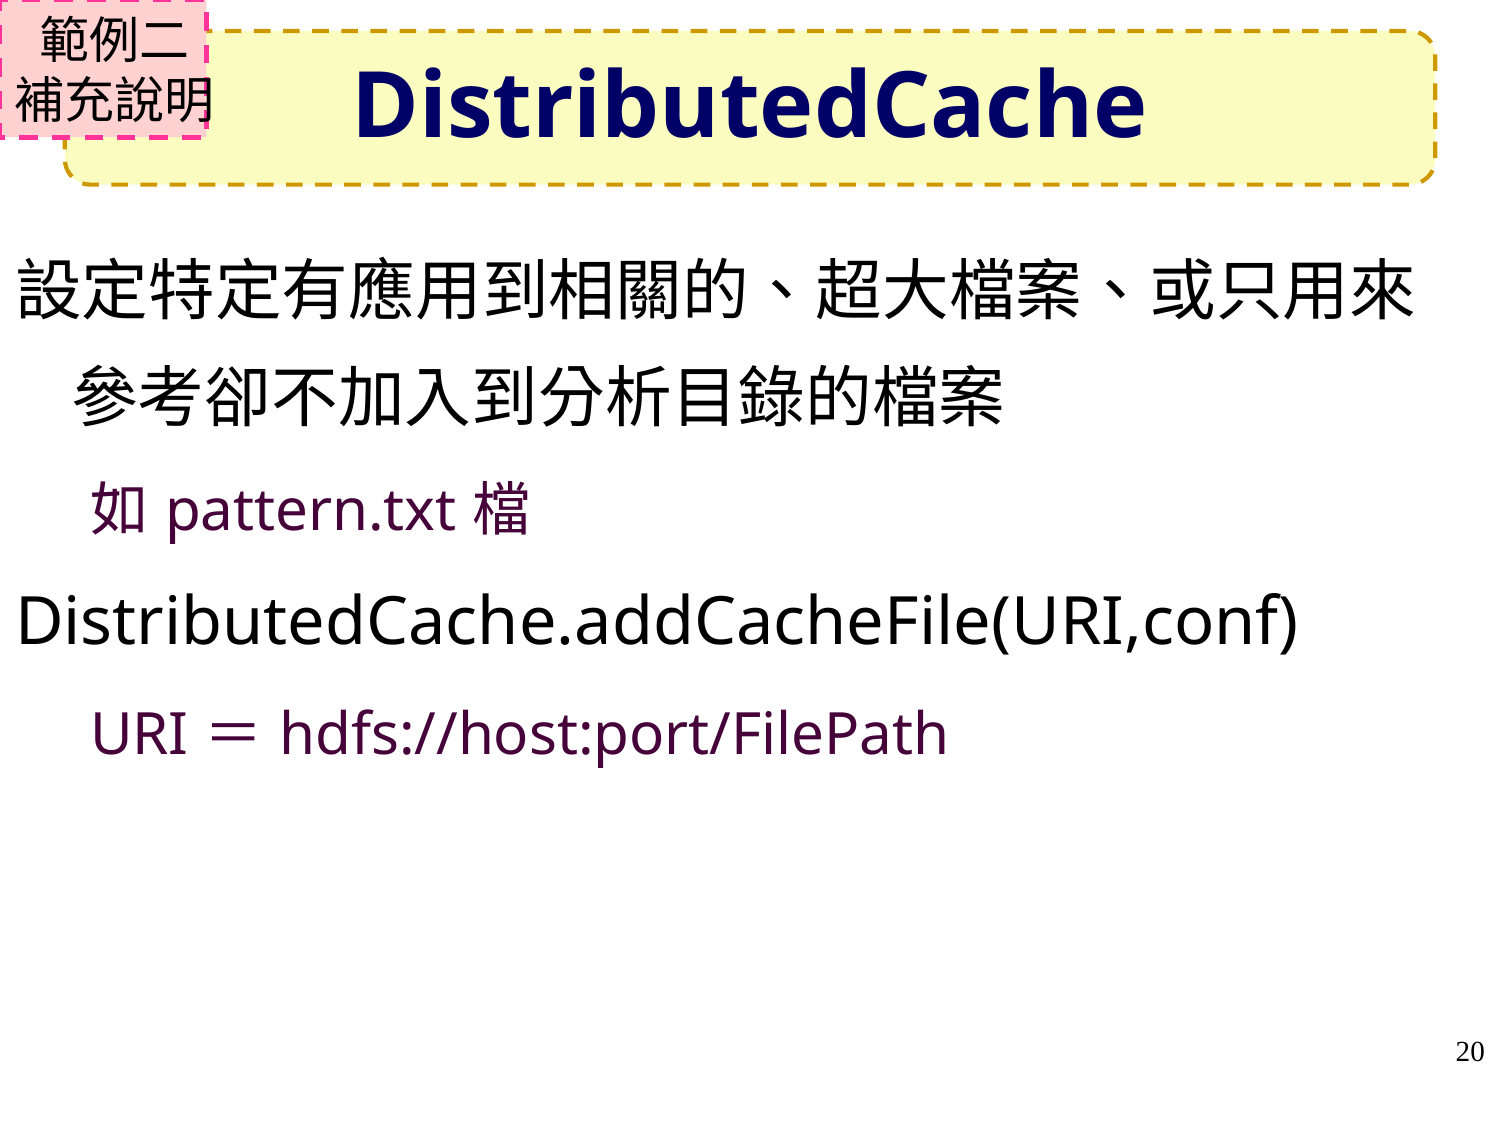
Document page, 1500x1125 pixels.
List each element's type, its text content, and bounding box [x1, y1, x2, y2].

text_box 範例二 補充說明 [0, 0, 207, 138]
text_box <編號> [1324, 1025, 1500, 1101]
list 設定特定有應用到相關的、超大檔案、或只用來參考卻不加入到分析目錄的檔案 如pattern.txt檔 DistributedCache.addCacheFile(URI,conf) URI＝hdfs://host:port/FilePath [0, 219, 1477, 1000]
title DistributedCache [112, 30, 1388, 173]
